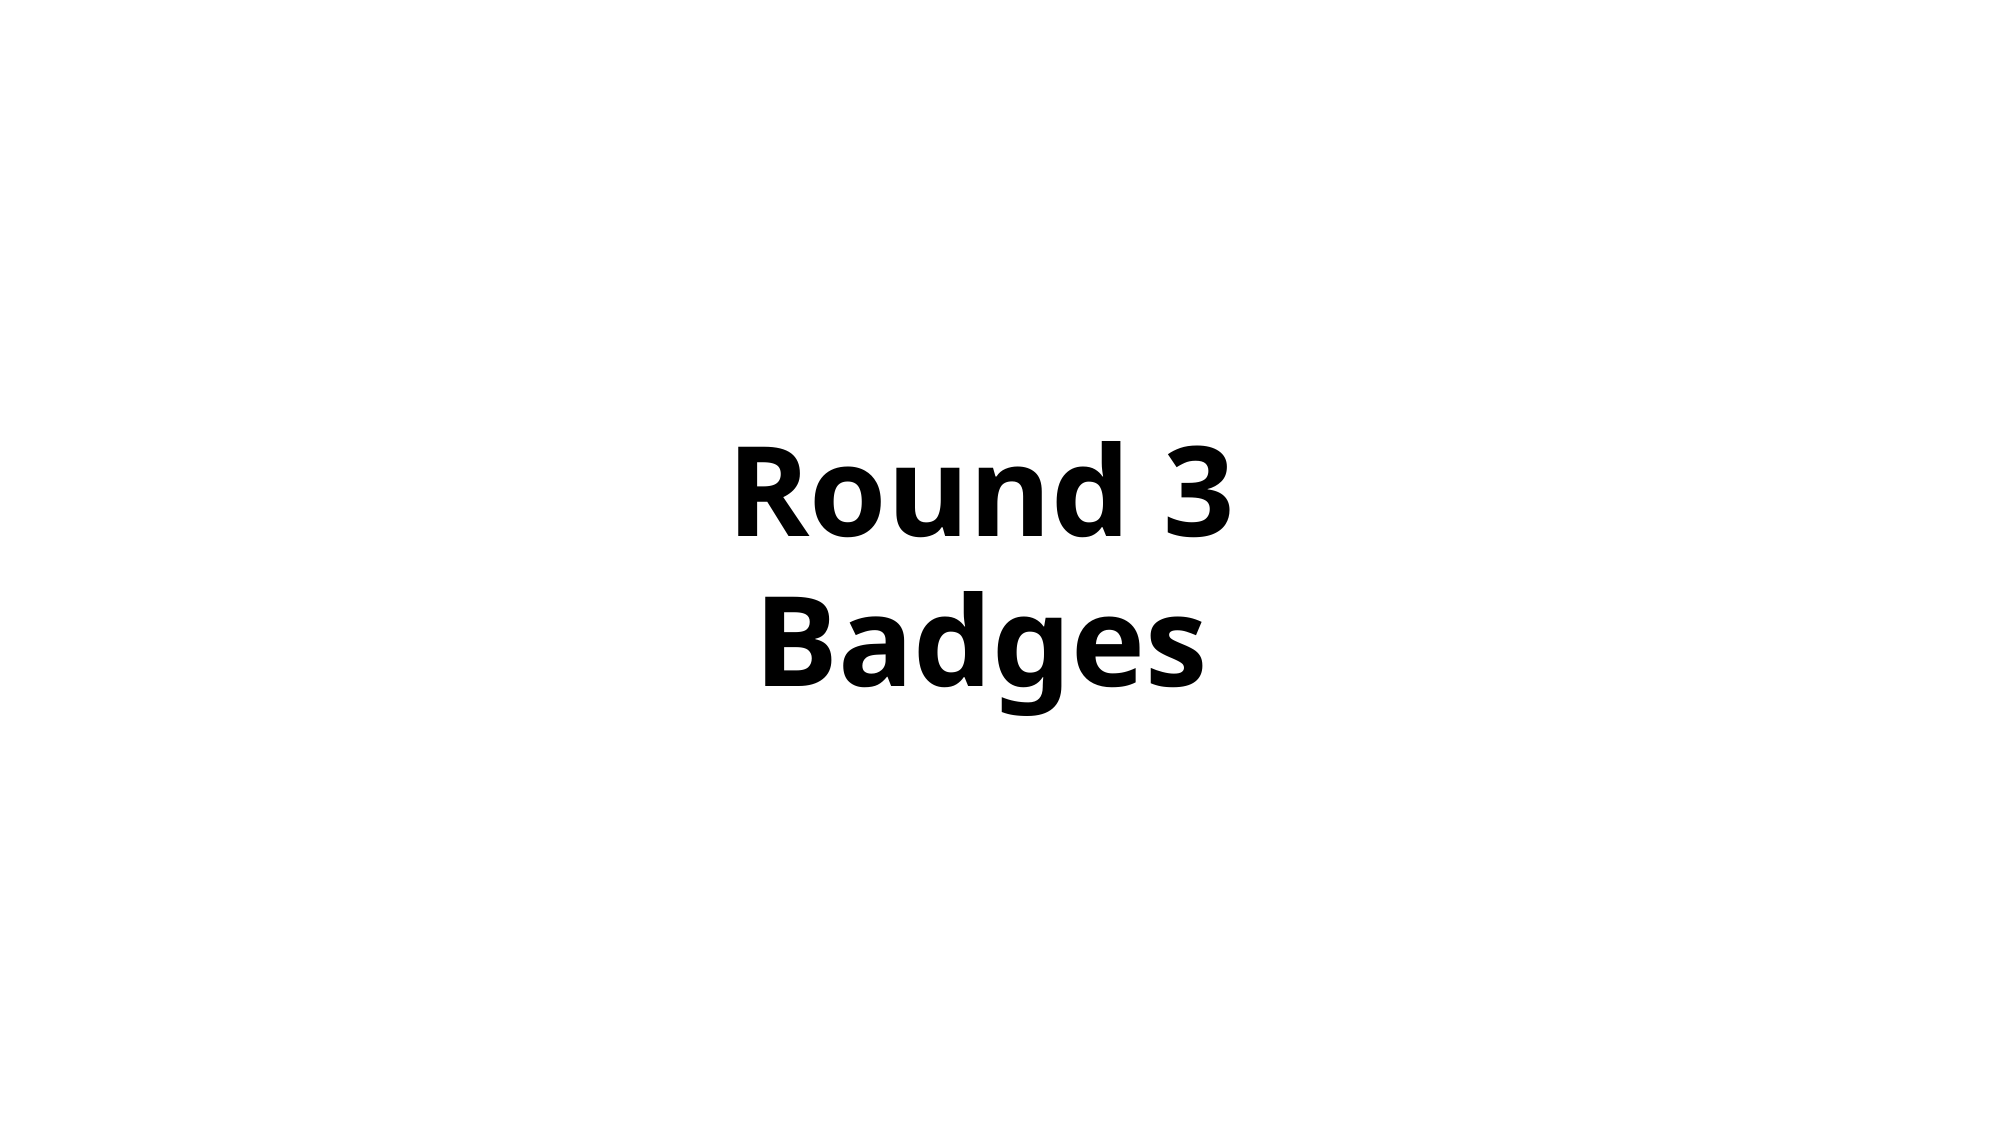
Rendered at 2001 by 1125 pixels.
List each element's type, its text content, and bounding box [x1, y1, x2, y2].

text_box Round 3 Badges [697, 403, 1265, 722]
